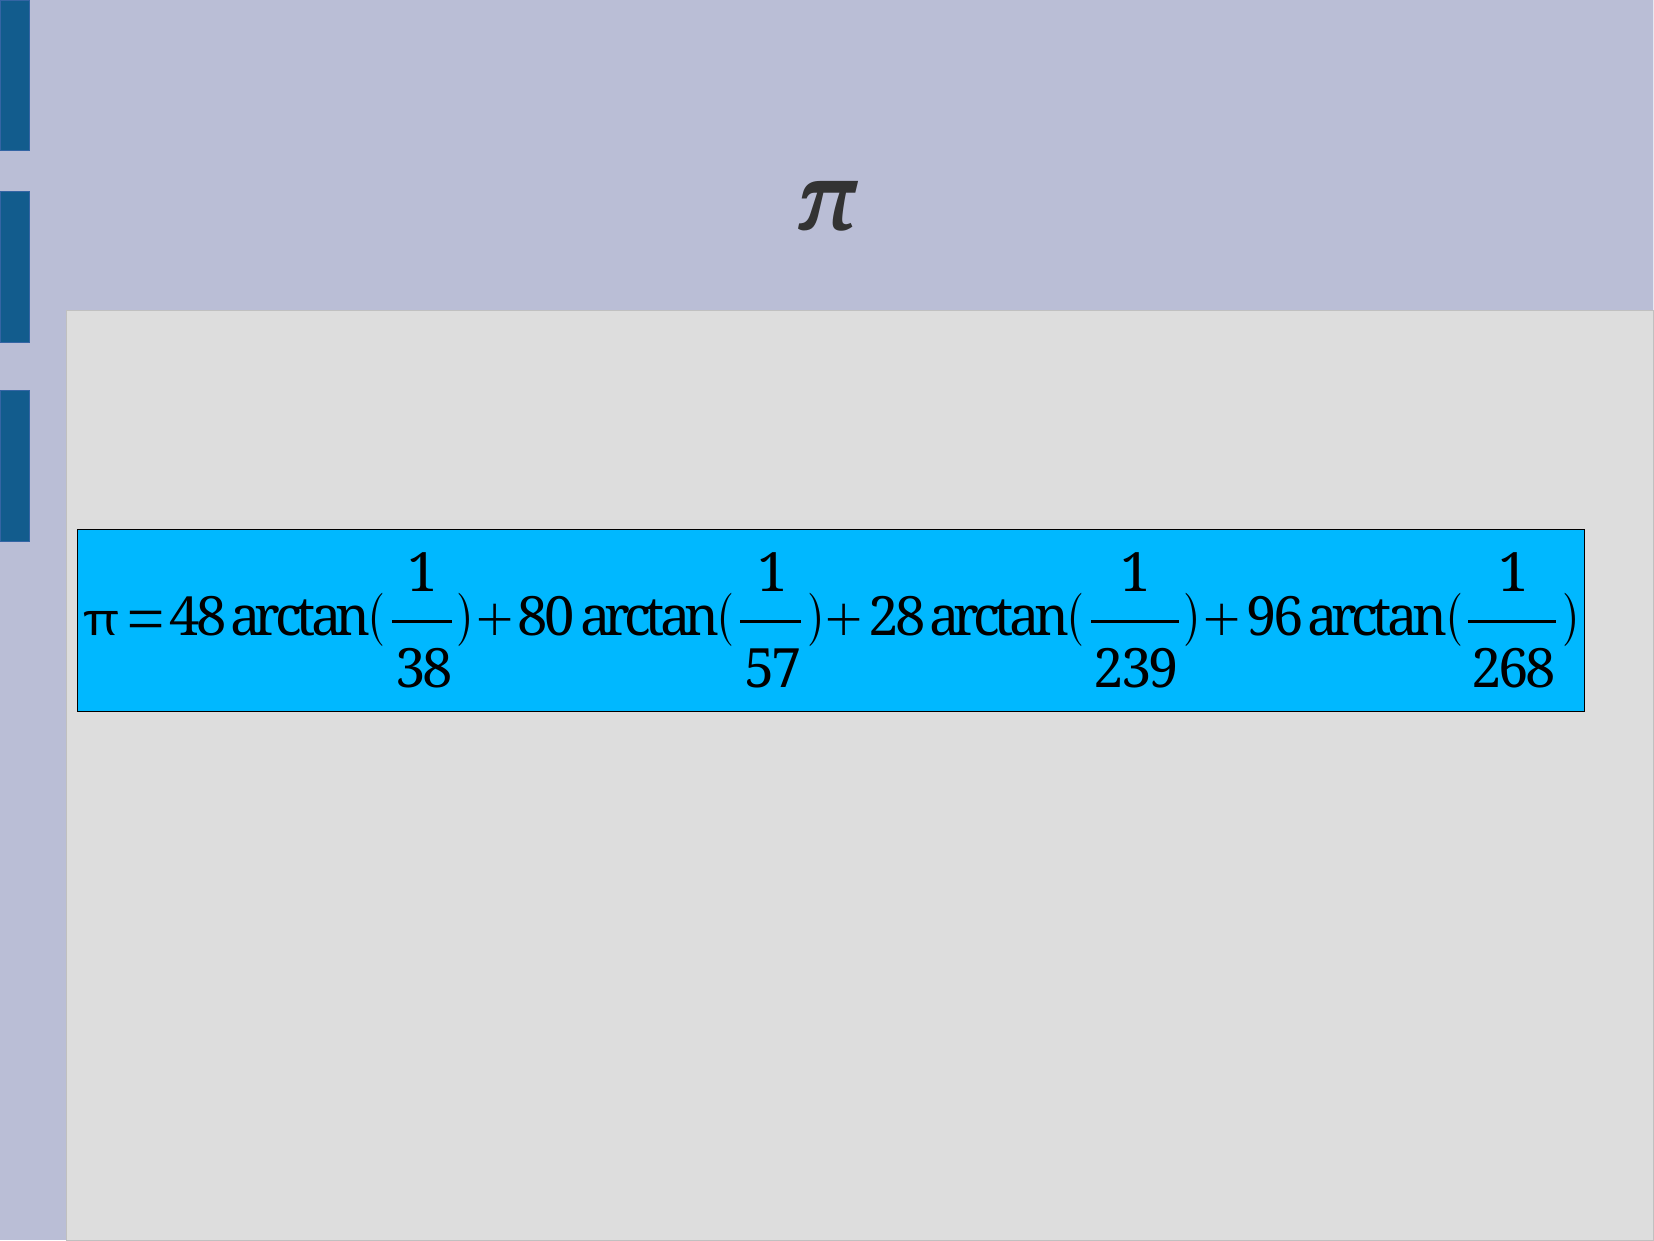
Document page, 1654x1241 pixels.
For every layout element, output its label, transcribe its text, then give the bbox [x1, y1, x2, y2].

title π [121, 91, 1534, 299]
chart [77, 529, 1585, 712]
